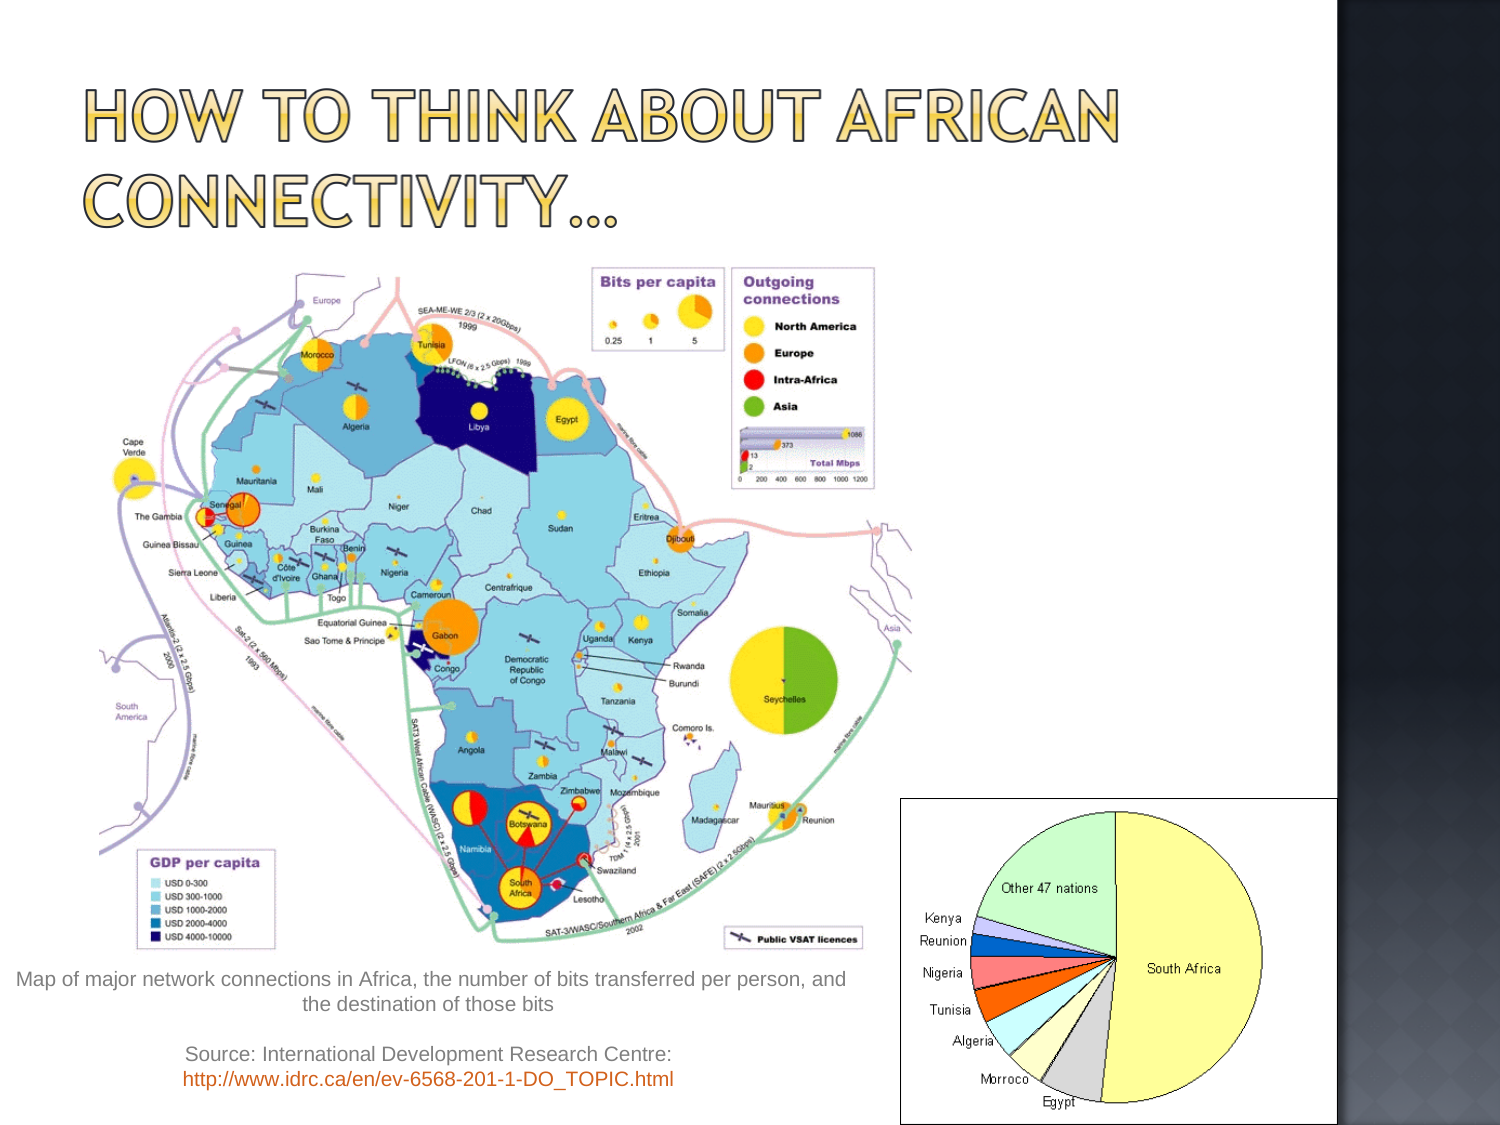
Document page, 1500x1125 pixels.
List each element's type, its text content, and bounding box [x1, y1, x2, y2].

text_box [73, 52, 1264, 245]
picture [900, 0, 1500, 1125]
text_box [99, 262, 913, 958]
text_box Map of major network connections in Africa, the number of bits transferred per person, and the destination of those bits Source: International Development Research Centre: http://www.idrc.ca/en/ev-6568-201-1-DO_TOPIC.html [0, 958, 863, 1099]
